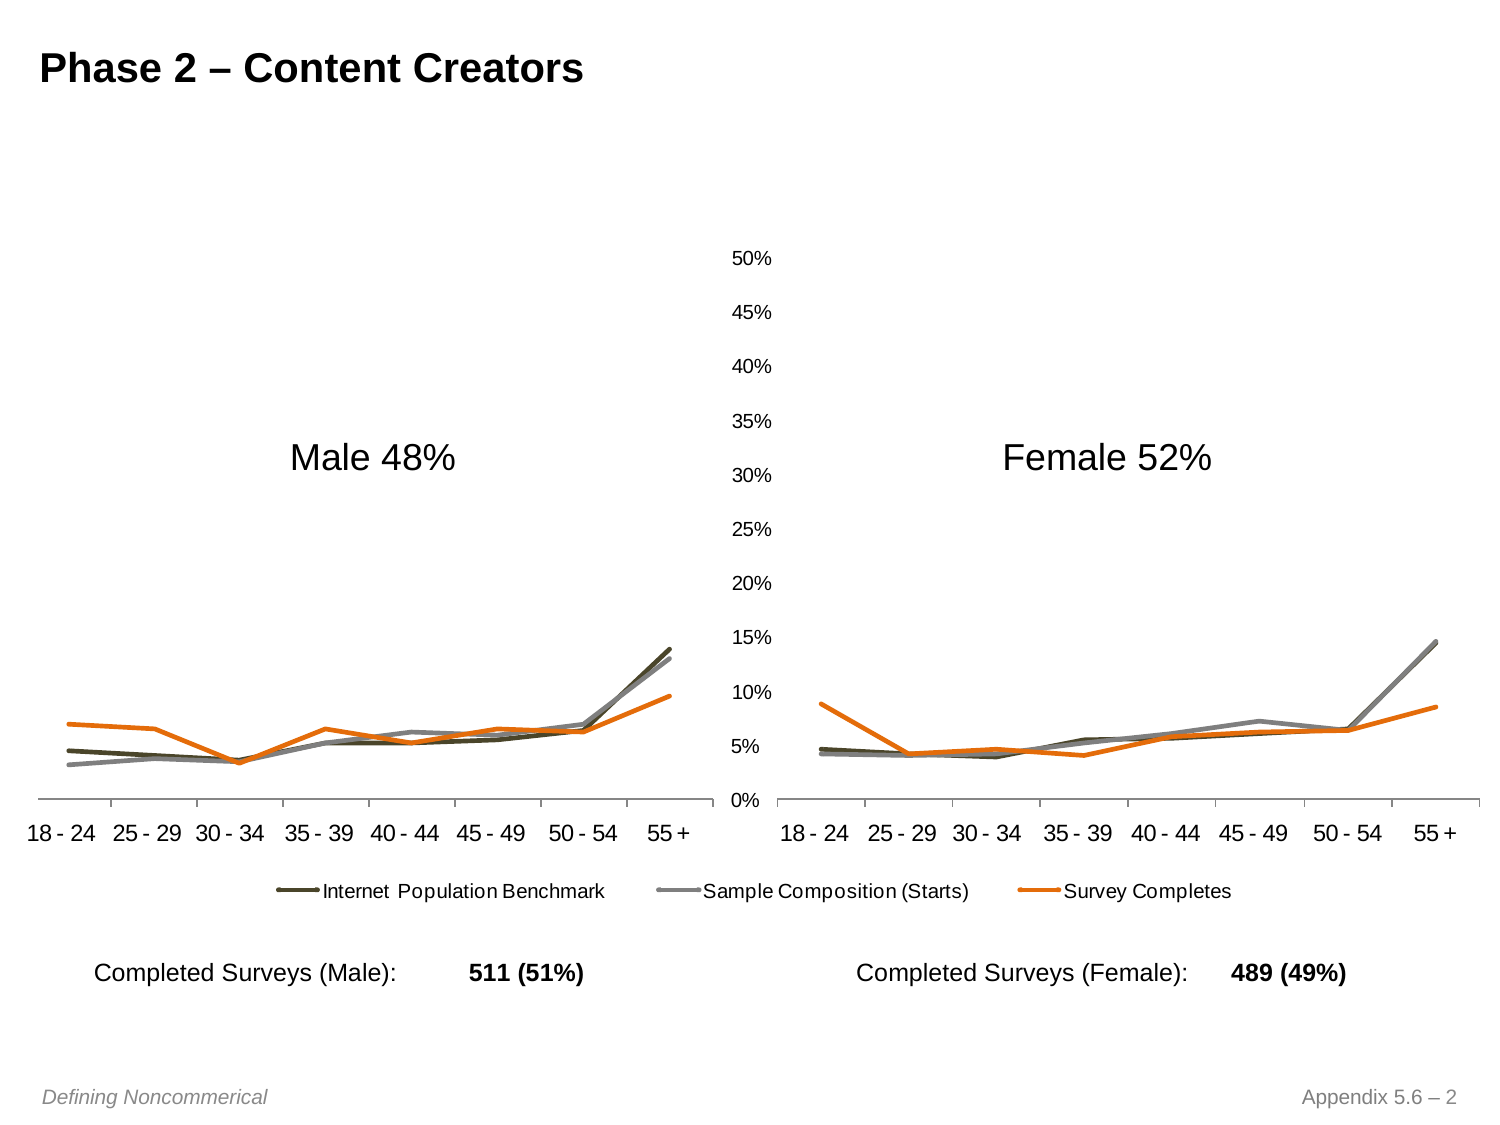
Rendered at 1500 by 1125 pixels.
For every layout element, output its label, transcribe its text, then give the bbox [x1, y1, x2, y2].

text_box Appendix 5.6 – <number> [1121, 1066, 1472, 1125]
picture [0, 231, 1500, 1026]
text_box Female 52% [987, 424, 1238, 486]
text_box Defining Noncommerical [27, 1066, 503, 1125]
text_box Phase 2 – Content Creators [24, 27, 1454, 110]
text_box Completed Surveys (Male): 511 (51%) [12, 949, 700, 995]
text_box Male 48% [275, 424, 501, 486]
text_box Completed Surveys (Female): 489 (49%) [764, 949, 1440, 995]
